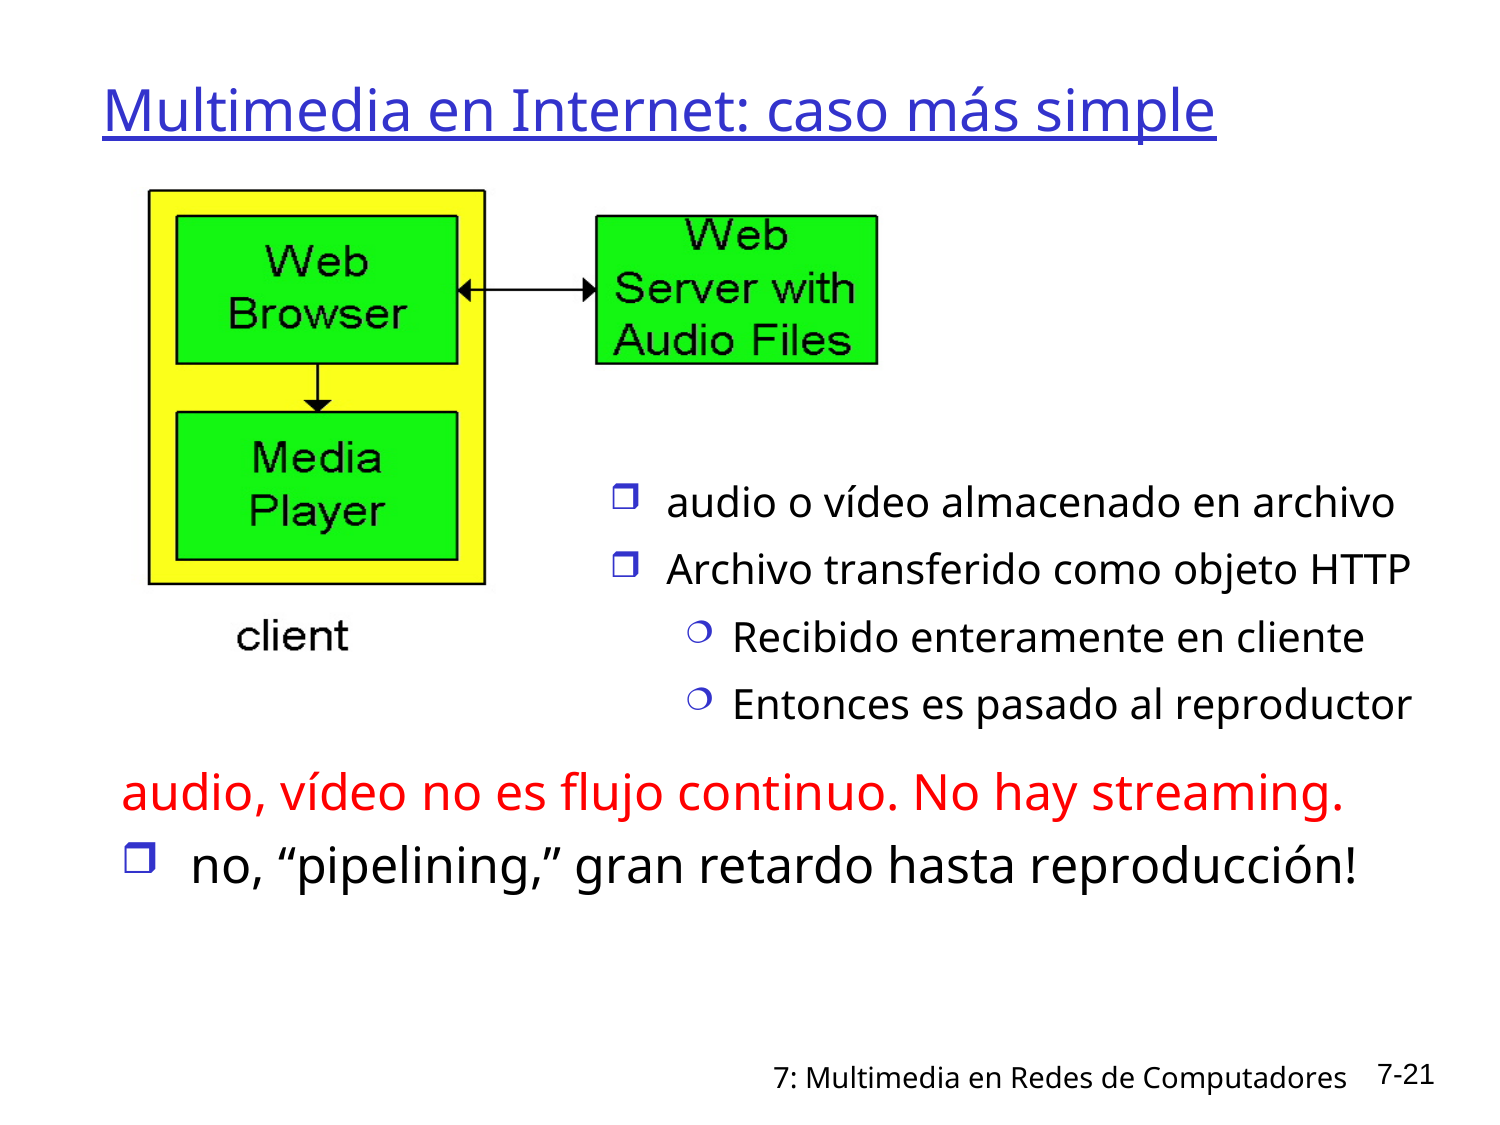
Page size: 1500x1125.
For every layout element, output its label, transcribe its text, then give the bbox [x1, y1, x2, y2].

picture [21, 187, 1015, 676]
title Multimedia en Internet: caso más simple [87, 37, 1363, 181]
text_box audio, vídeo no es flujo continuo. No hay streaming. no, “pipelining,” gran retardo hasta reproducción! [106, 753, 1460, 905]
list audio o vídeo almacenado en archivo Archivo transferido como objeto HTTP Recibido enteramente en cliente Entonces es pasado al reproductor [595, 465, 1500, 751]
